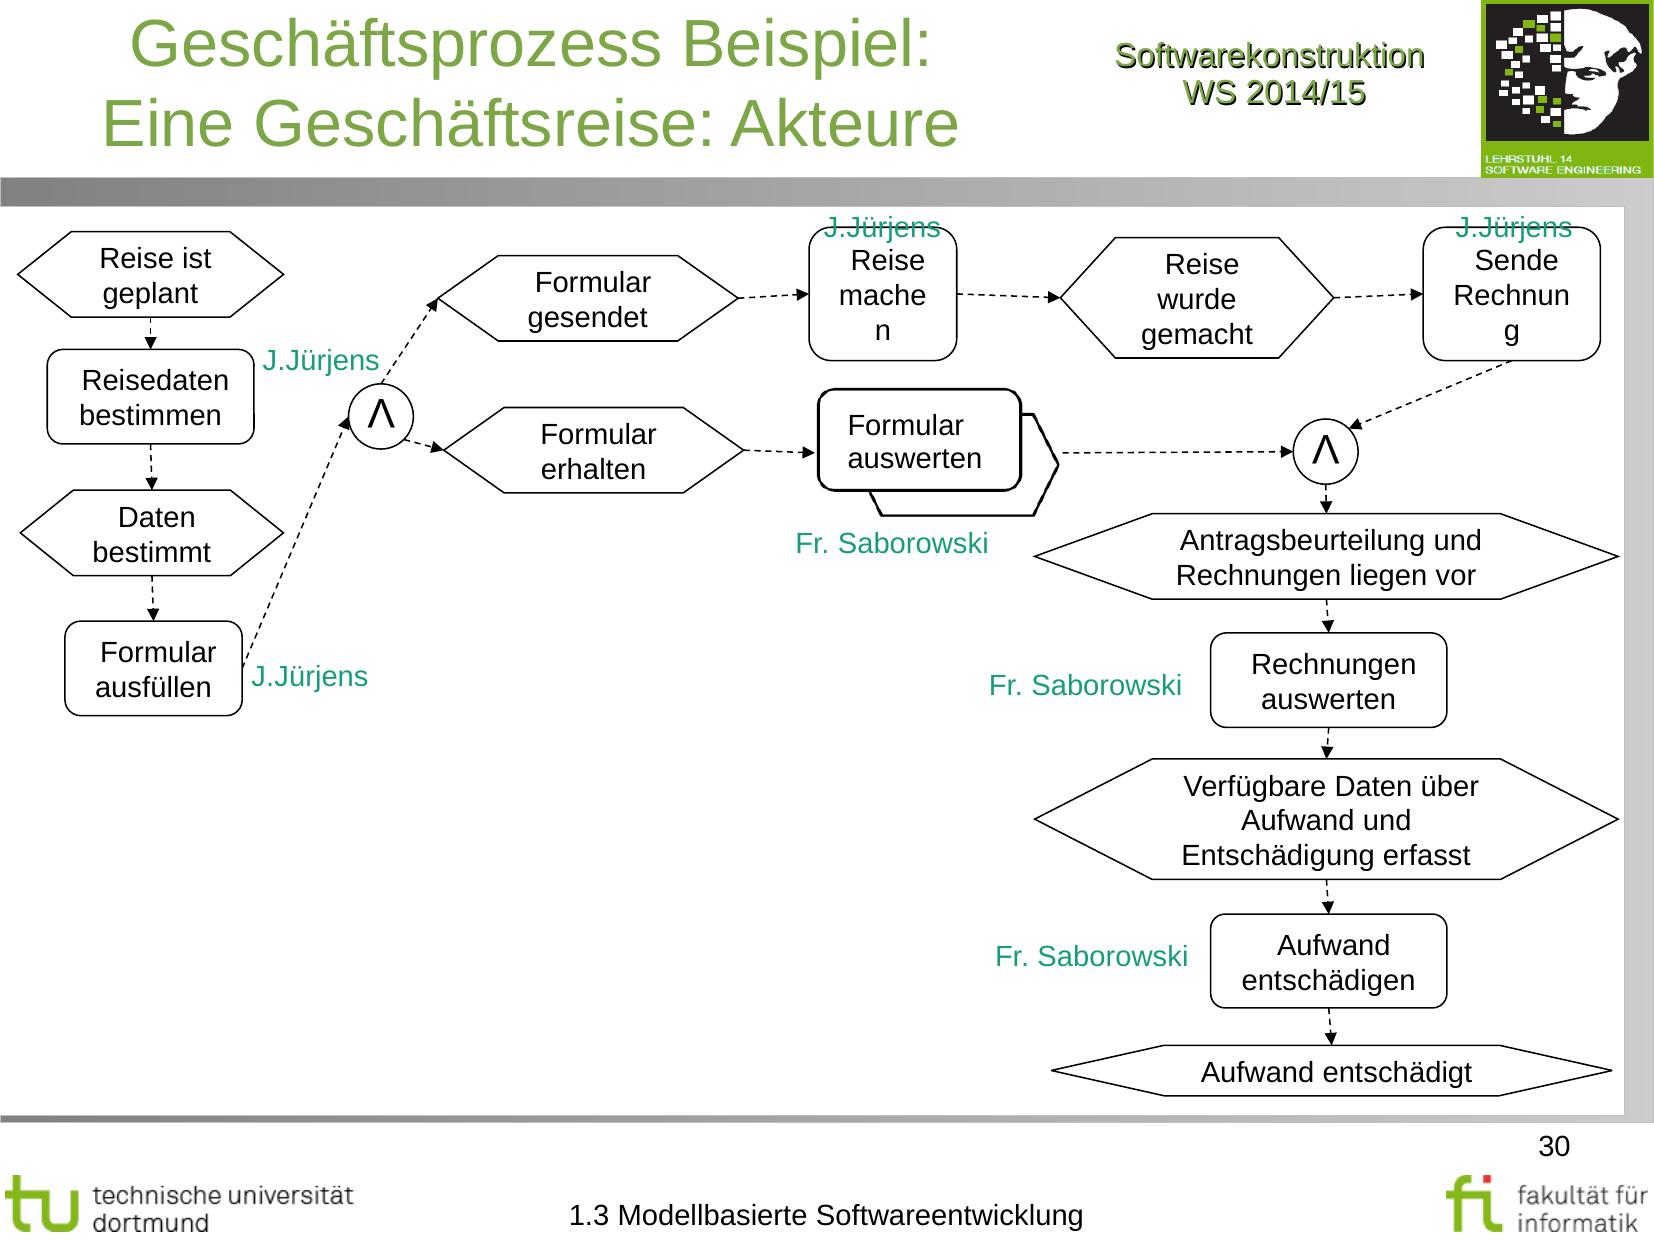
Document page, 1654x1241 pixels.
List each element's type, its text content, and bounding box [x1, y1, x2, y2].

text_box Reise wurde gemacht [1060, 237, 1333, 358]
picture [1446, 1175, 1648, 1232]
picture [1481, 0, 1654, 178]
text_box J.Jürjens [1440, 200, 1589, 252]
text_box Formular gesendet [438, 255, 738, 341]
title Geschäftsprozess Beispiel: Eine Geschäftsreise: Akteure [0, 0, 1064, 178]
text_box Sende Rechnung [1423, 227, 1601, 361]
text_box Antragsbeurteilung und Rechnungen liegen vor [1034, 513, 1619, 600]
text_box Formular auswerten [832, 401, 1010, 482]
text_box V [348, 384, 414, 450]
text_box Fr. Saborowski [974, 658, 1198, 709]
text_box Fr. Saborowski [780, 516, 1005, 567]
text_box Rechnungen auswerten [1210, 632, 1447, 728]
text_box J.Jürjens [248, 333, 396, 384]
text_box Aufwand entschädigt [1051, 1045, 1613, 1096]
text_box Formular ausfüllen [64, 621, 243, 716]
text_box V [1293, 418, 1359, 485]
picture [5, 1175, 354, 1232]
picture [814, 383, 1063, 522]
text_box Reise ist geplant [17, 231, 284, 318]
text_box Aufwand entschädigen [1210, 914, 1447, 1008]
text_box J.Jürjens [809, 200, 957, 252]
text_box Formular erhalten [444, 407, 743, 493]
text_box Daten bestimmt [20, 490, 284, 576]
text_box Verfügbare Daten über Aufwand und Entschädigung erfasst [1034, 758, 1619, 880]
text_box Reisedaten bestimmen [47, 349, 254, 444]
text_box Fr. Saborowski [980, 929, 1204, 981]
text_box Reise machen [809, 252, 957, 361]
text_box J.Jürjens [236, 649, 384, 700]
